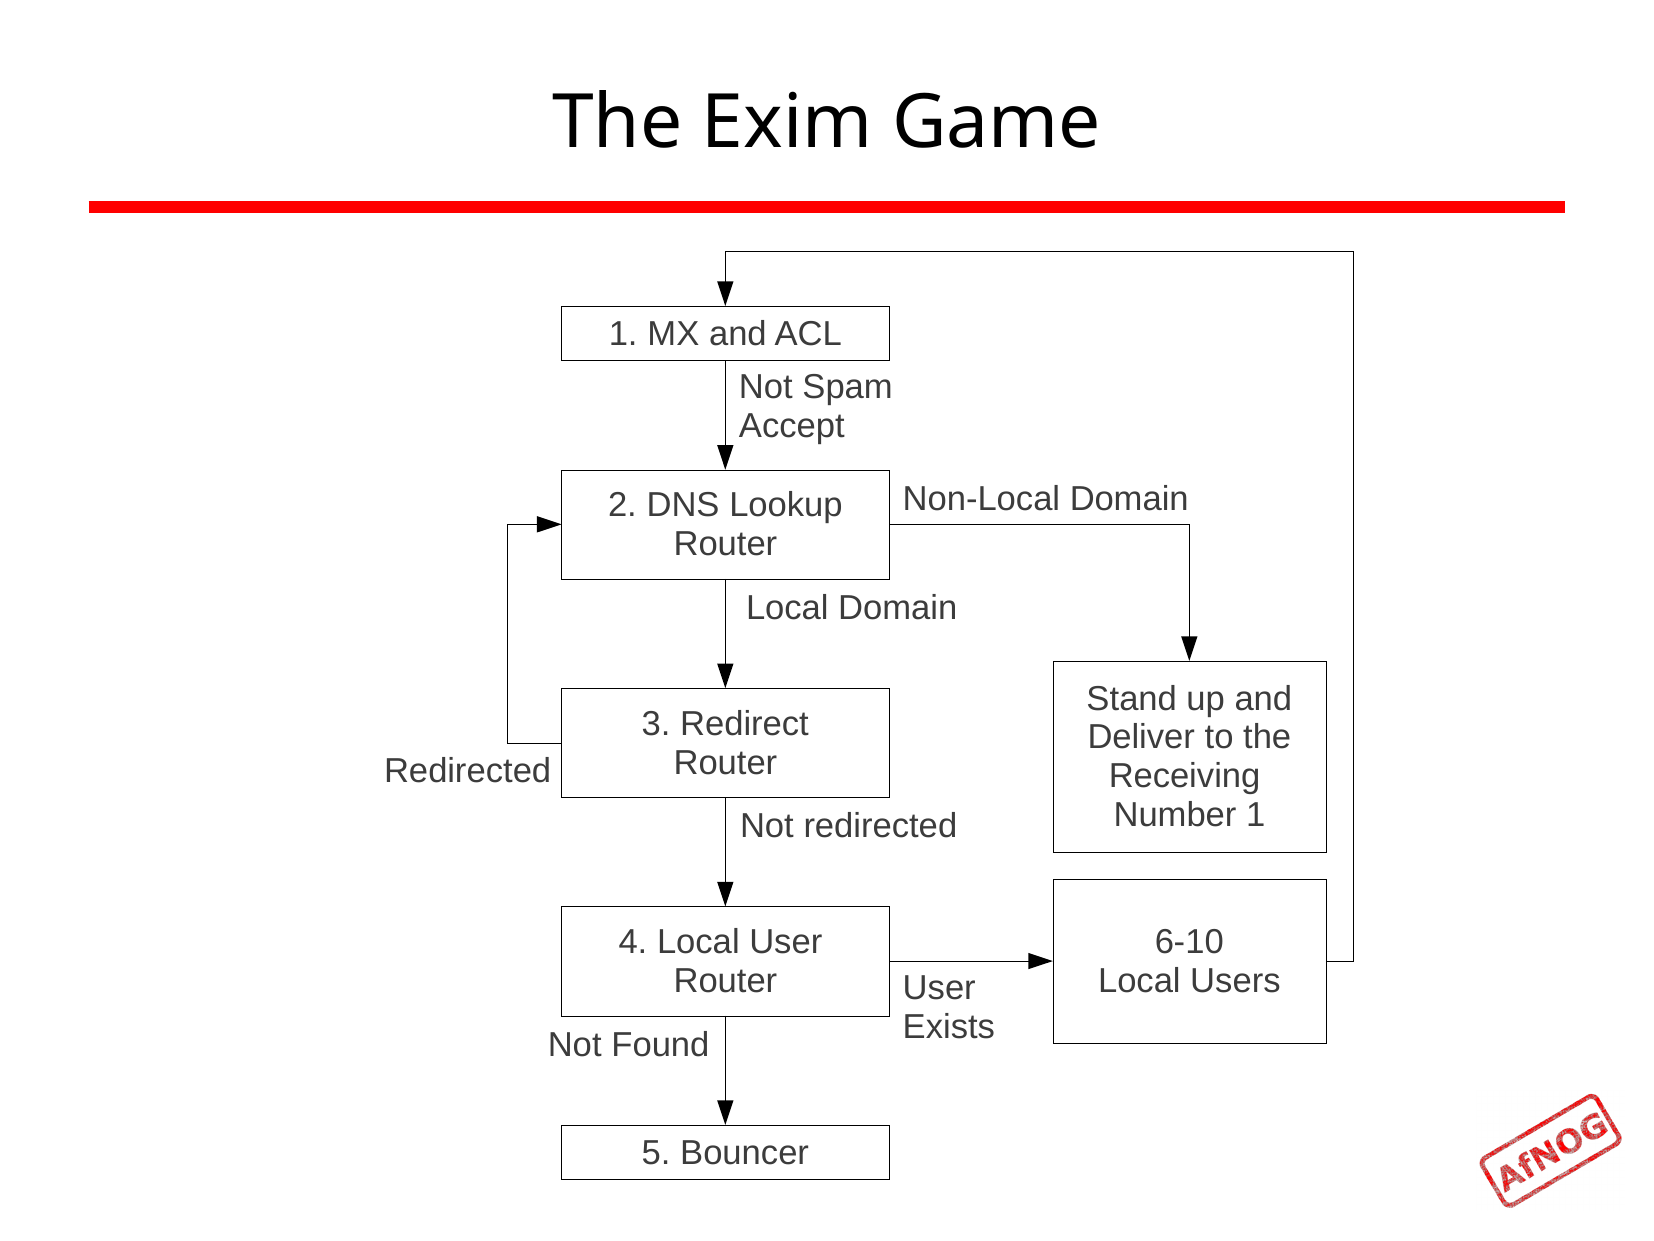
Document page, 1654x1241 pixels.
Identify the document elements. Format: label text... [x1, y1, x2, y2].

title The Exim Game [88, 29, 1565, 207]
picture [1476, 1090, 1625, 1211]
chart [295, 219, 1387, 1182]
